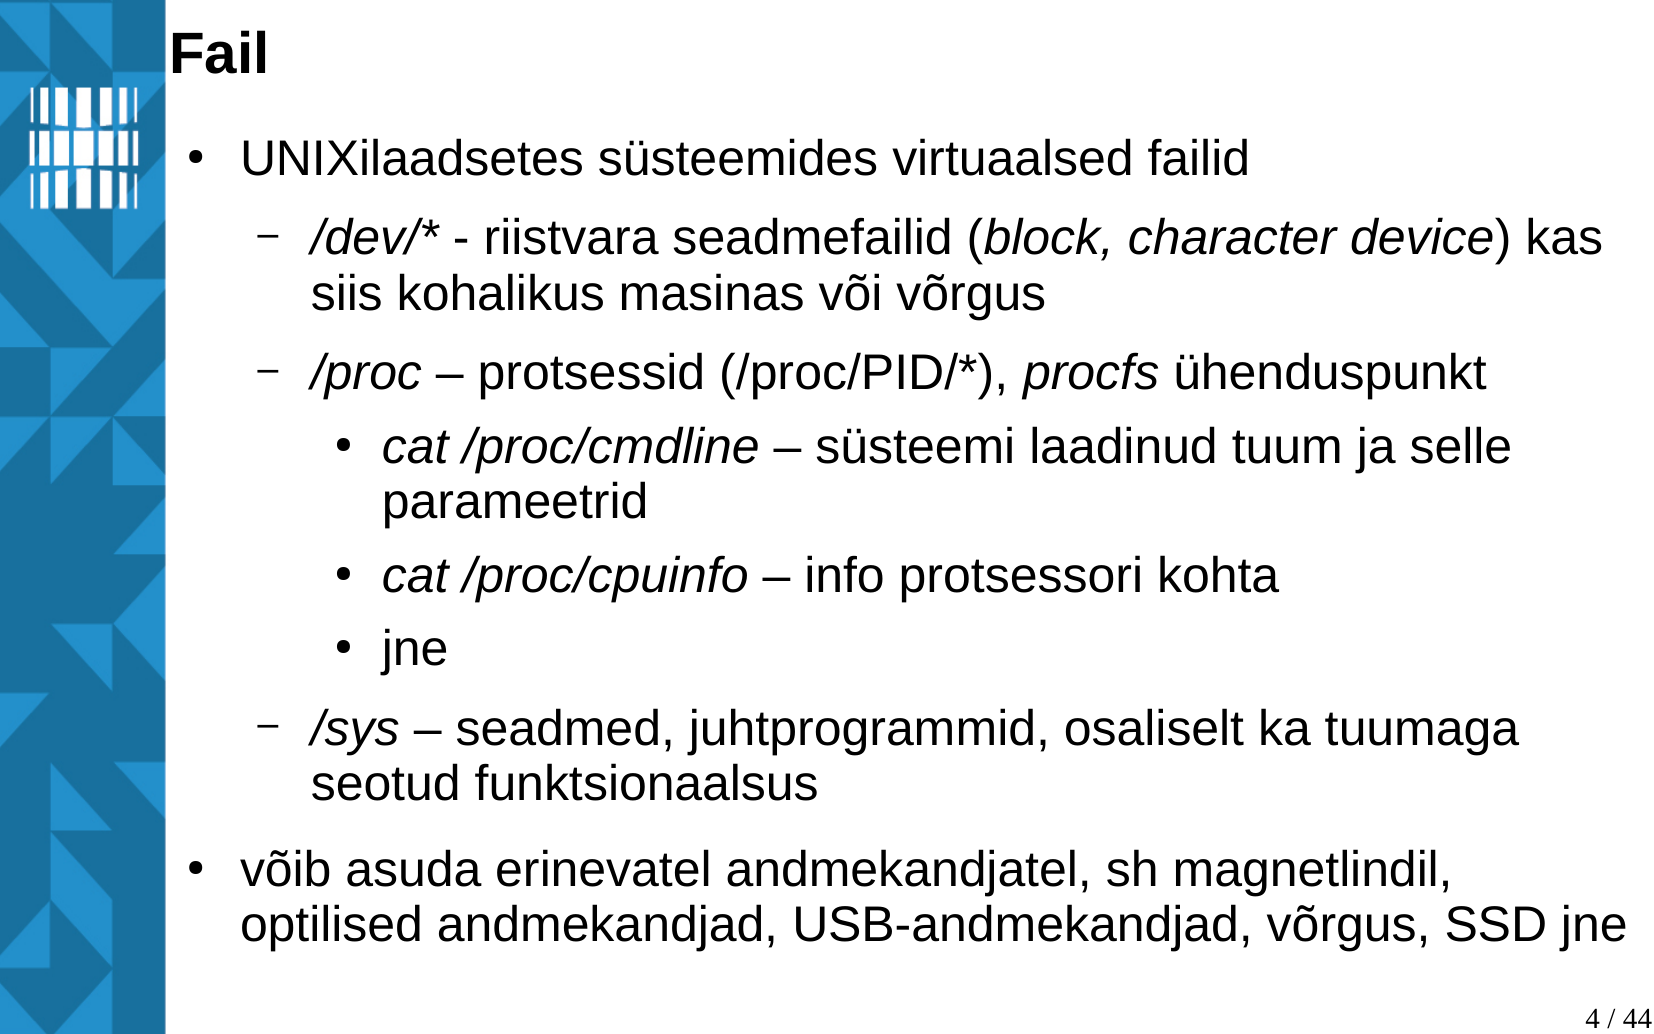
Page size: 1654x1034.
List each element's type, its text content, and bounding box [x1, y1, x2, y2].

list UNIXilaadsetes süsteemides virtuaalsed failid /dev/* - riistvara seadmefailid (block, character device) kas siis kohalikus masinas või võrgus /proc – protsessid (/proc/PID/*), procfs ühenduspunkt cat /proc/cmdline – süsteemi laadinud tuum ja selle parameetrid cat /proc/cpuinfo – info protsessori kohta jne /sys – seadmed, juhtprogrammid, osaliselt ka tuumaga seotud funktsionaalsus võib asuda erinevatel andmekandjatel, sh magnetlindil, optilised andmekandjad, USB-andmekandjad, võrgus, SSD jne [169, 129, 1630, 997]
title Fail [169, 11, 1571, 95]
